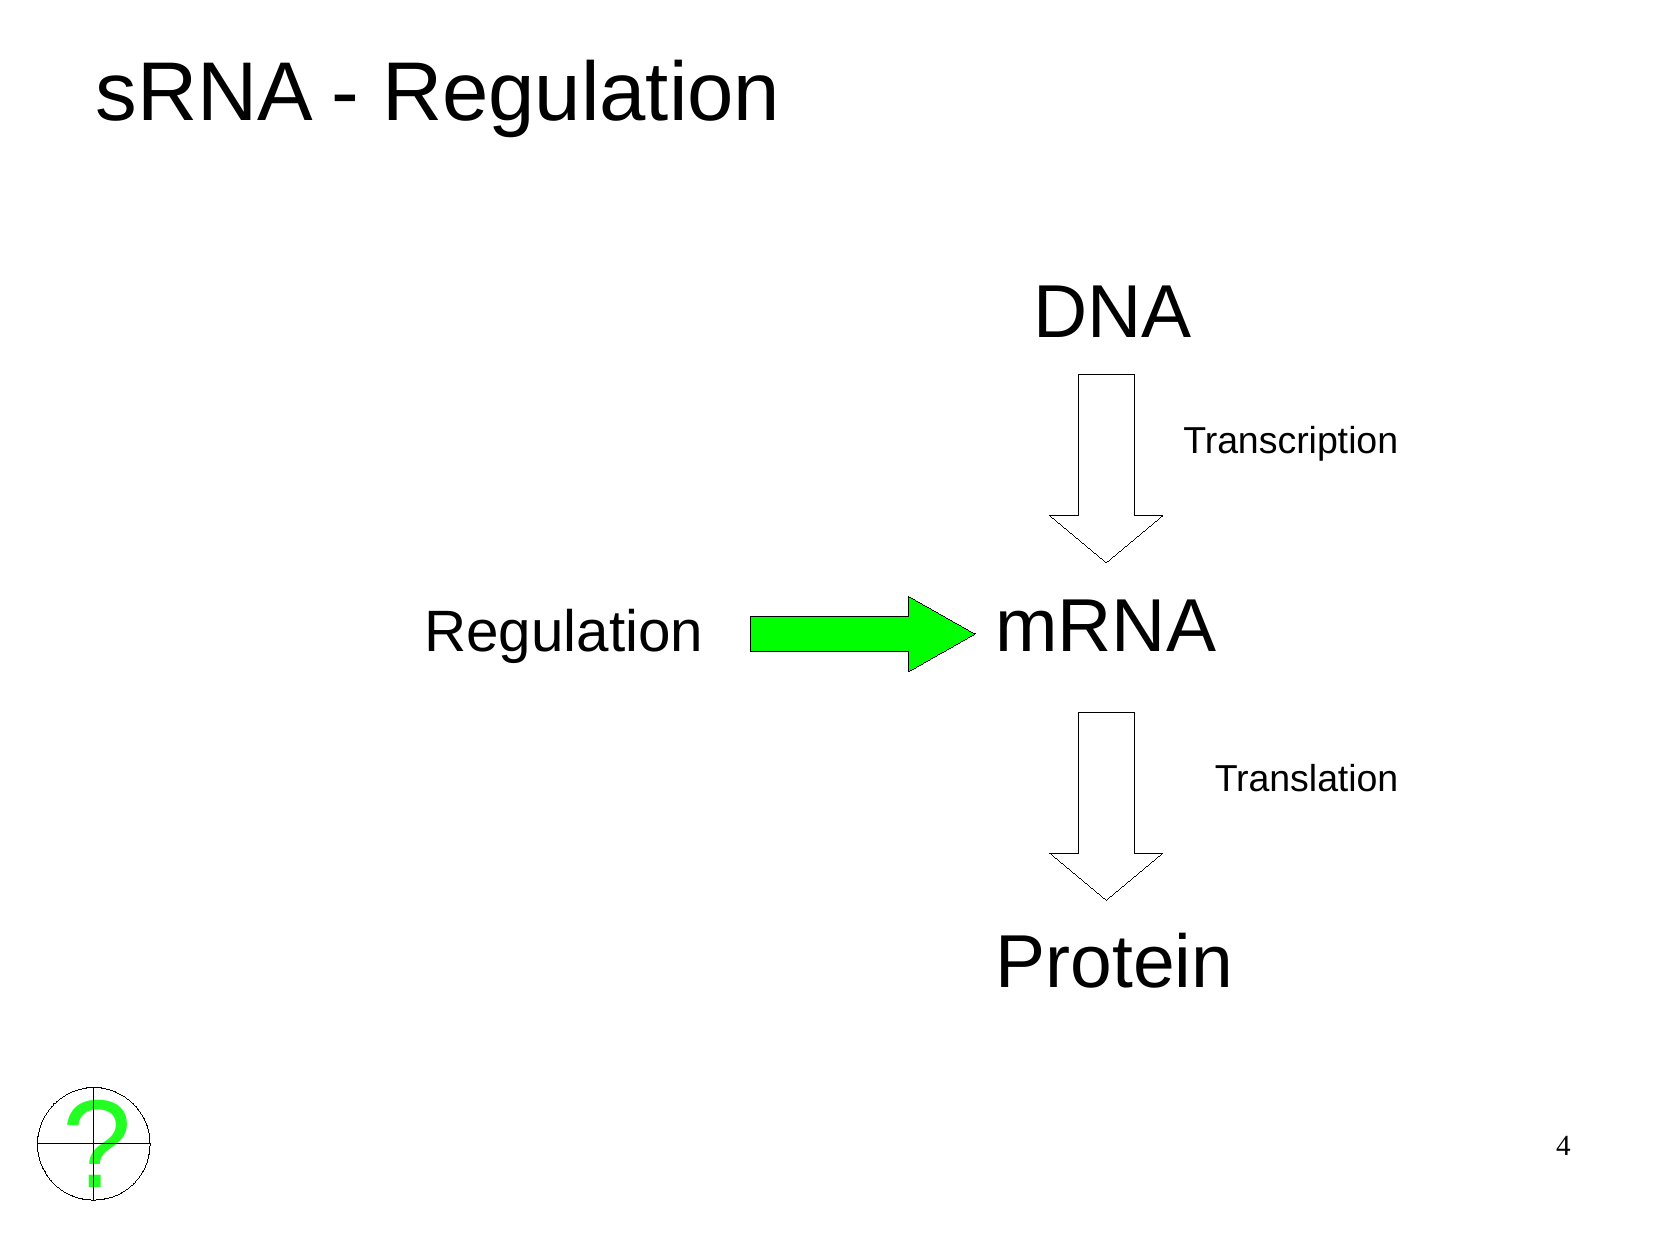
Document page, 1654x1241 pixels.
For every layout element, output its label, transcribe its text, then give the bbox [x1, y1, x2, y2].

text_box ? [94, 1144, 101, 1150]
text_box ? [94, 1109, 116, 1143]
text_box ? [37, 1144, 93, 1201]
text_box mRNA [974, 576, 1232, 676]
text_box Protein [975, 911, 1249, 1011]
text_box ? [94, 1087, 151, 1143]
text_box ? [37, 1087, 93, 1143]
text_box ? [94, 1144, 151, 1201]
text_box Regulation [403, 591, 719, 672]
text_box [750, 596, 976, 672]
text_box Translation [1194, 750, 1414, 807]
text_box sRNA - Regulation [75, 37, 819, 146]
text_box DNA [1012, 262, 1207, 362]
text_box Transcription [1162, 412, 1413, 470]
